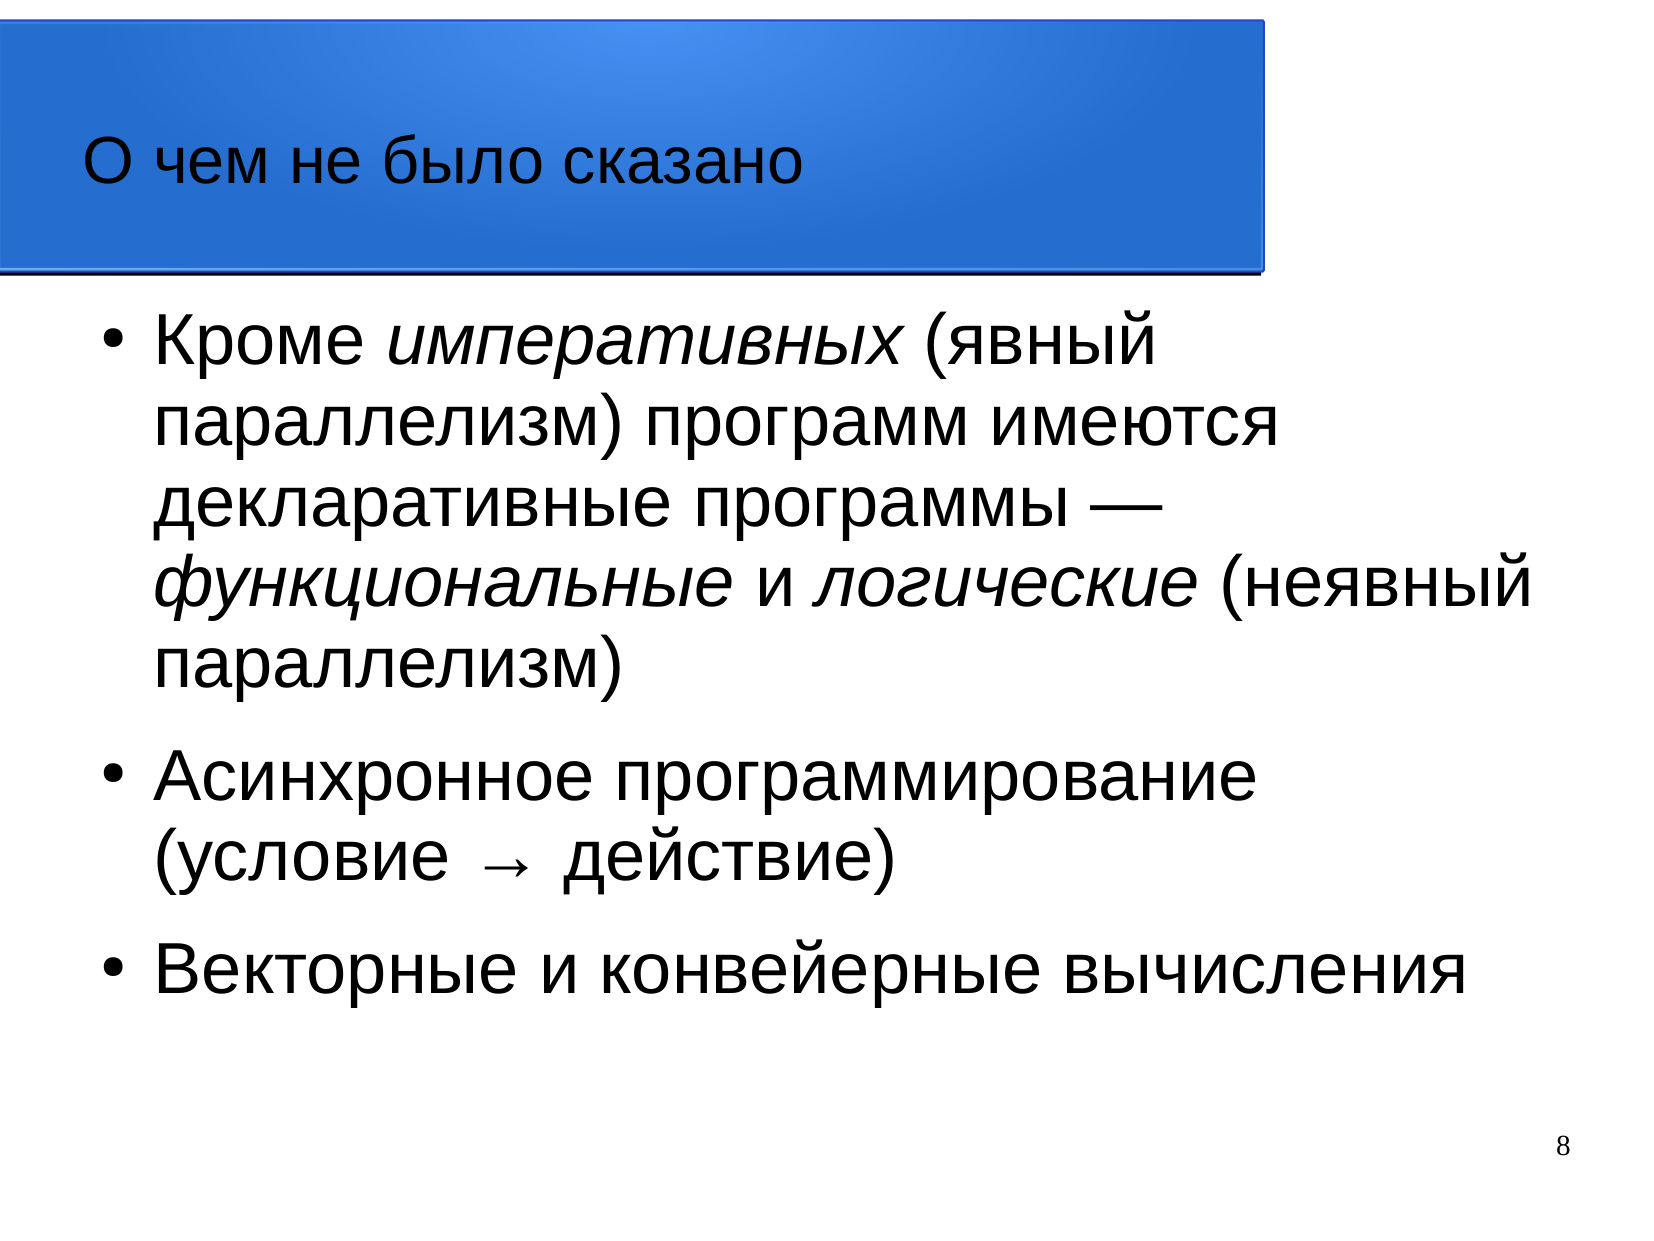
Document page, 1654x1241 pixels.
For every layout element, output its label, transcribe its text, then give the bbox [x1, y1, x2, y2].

title О чем не было сказано [82, 47, 1235, 252]
list Кроме императивных (явный параллелизм) программ имеются декларативные программы — функциональные и логические (неявный параллелизм) Асинхронное программирование (условие → действие) Векторные и конвейерные вычисления [82, 299, 1571, 1019]
